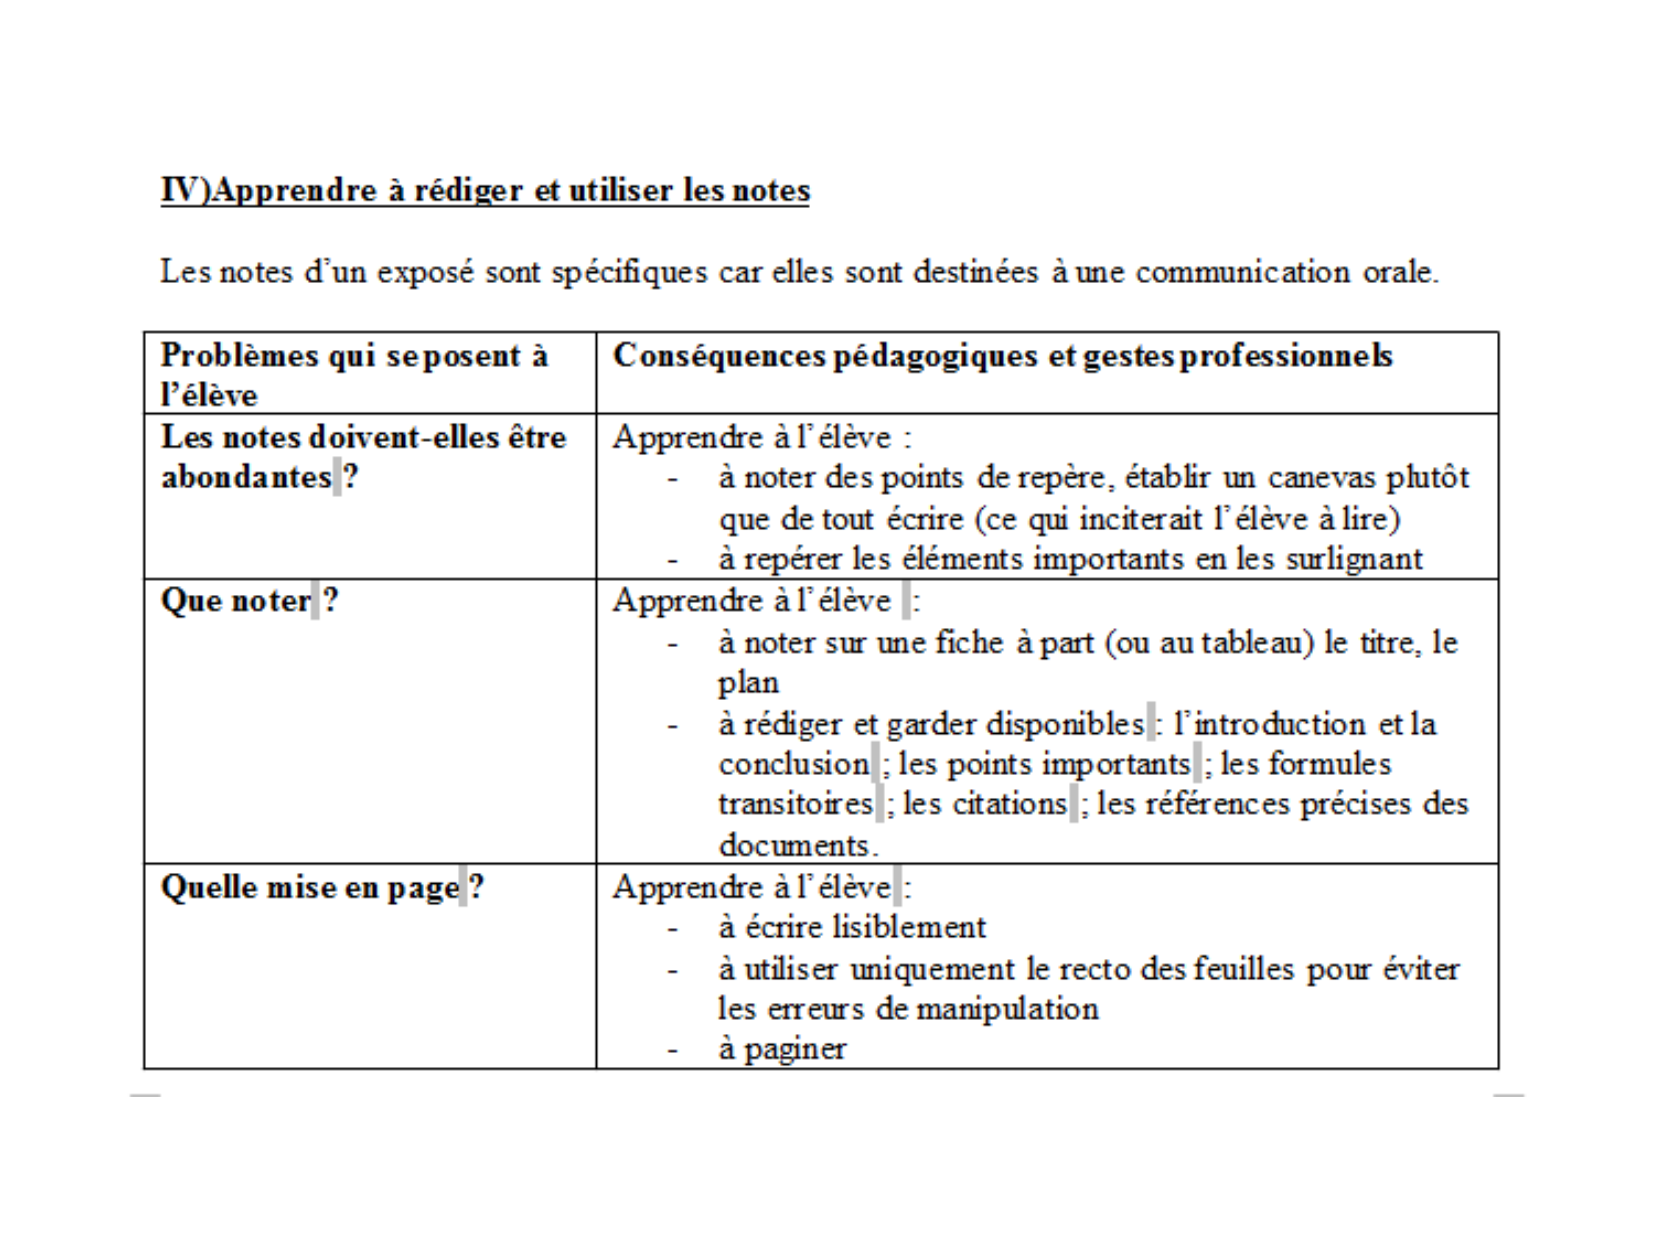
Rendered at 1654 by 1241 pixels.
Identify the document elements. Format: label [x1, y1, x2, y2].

picture [82, 155, 1571, 1097]
